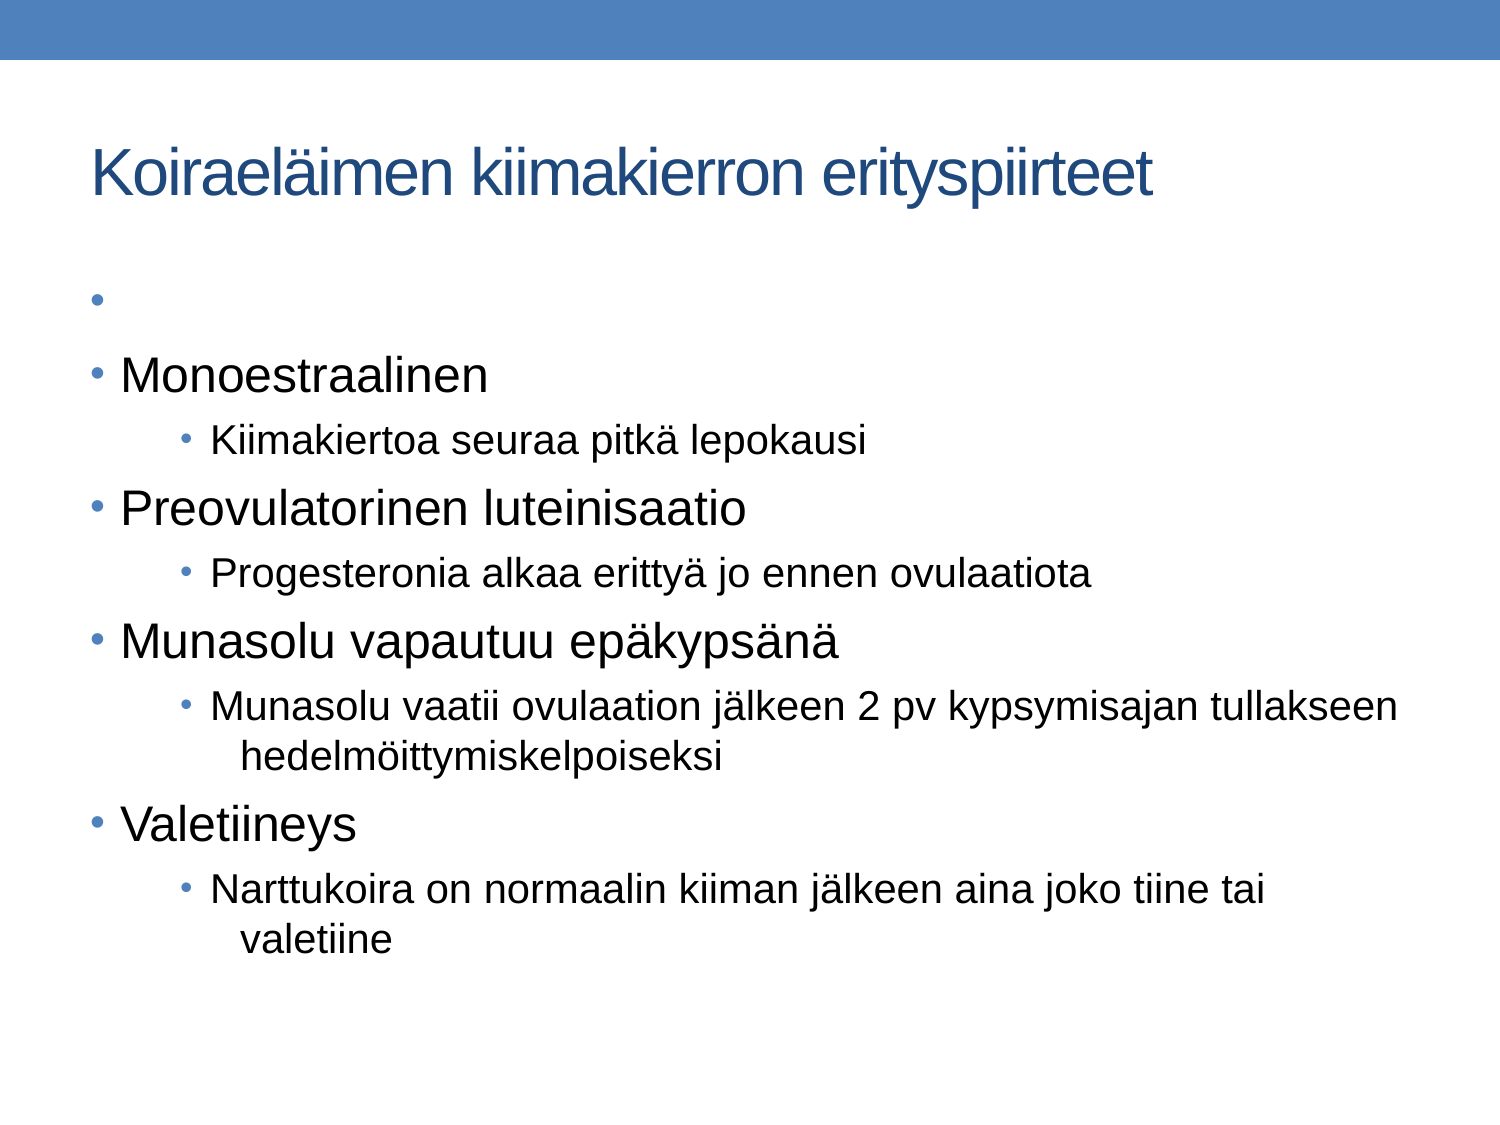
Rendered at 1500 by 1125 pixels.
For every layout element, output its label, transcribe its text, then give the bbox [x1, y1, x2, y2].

title Koiraeläimen kiimakierron erityspiirteet [75, 87, 1426, 251]
list Monoestraalinen Kiimakiertoa seuraa pitkä lepokausi Preovulatorinen luteinisaatio Progesteronia alkaa erittyä jo ennen ovulaatiota Munasolu vapautuu epäkypsänä Munasolu vaatii ovulaation jälkeen 2 pv kypsymisajan tullakseen hedelmöittymiskelpoiseksi Valetiineys Narttukoira on normaalin kiiman jälkeen aina joko tiine tai valetiine [75, 262, 1426, 1063]
